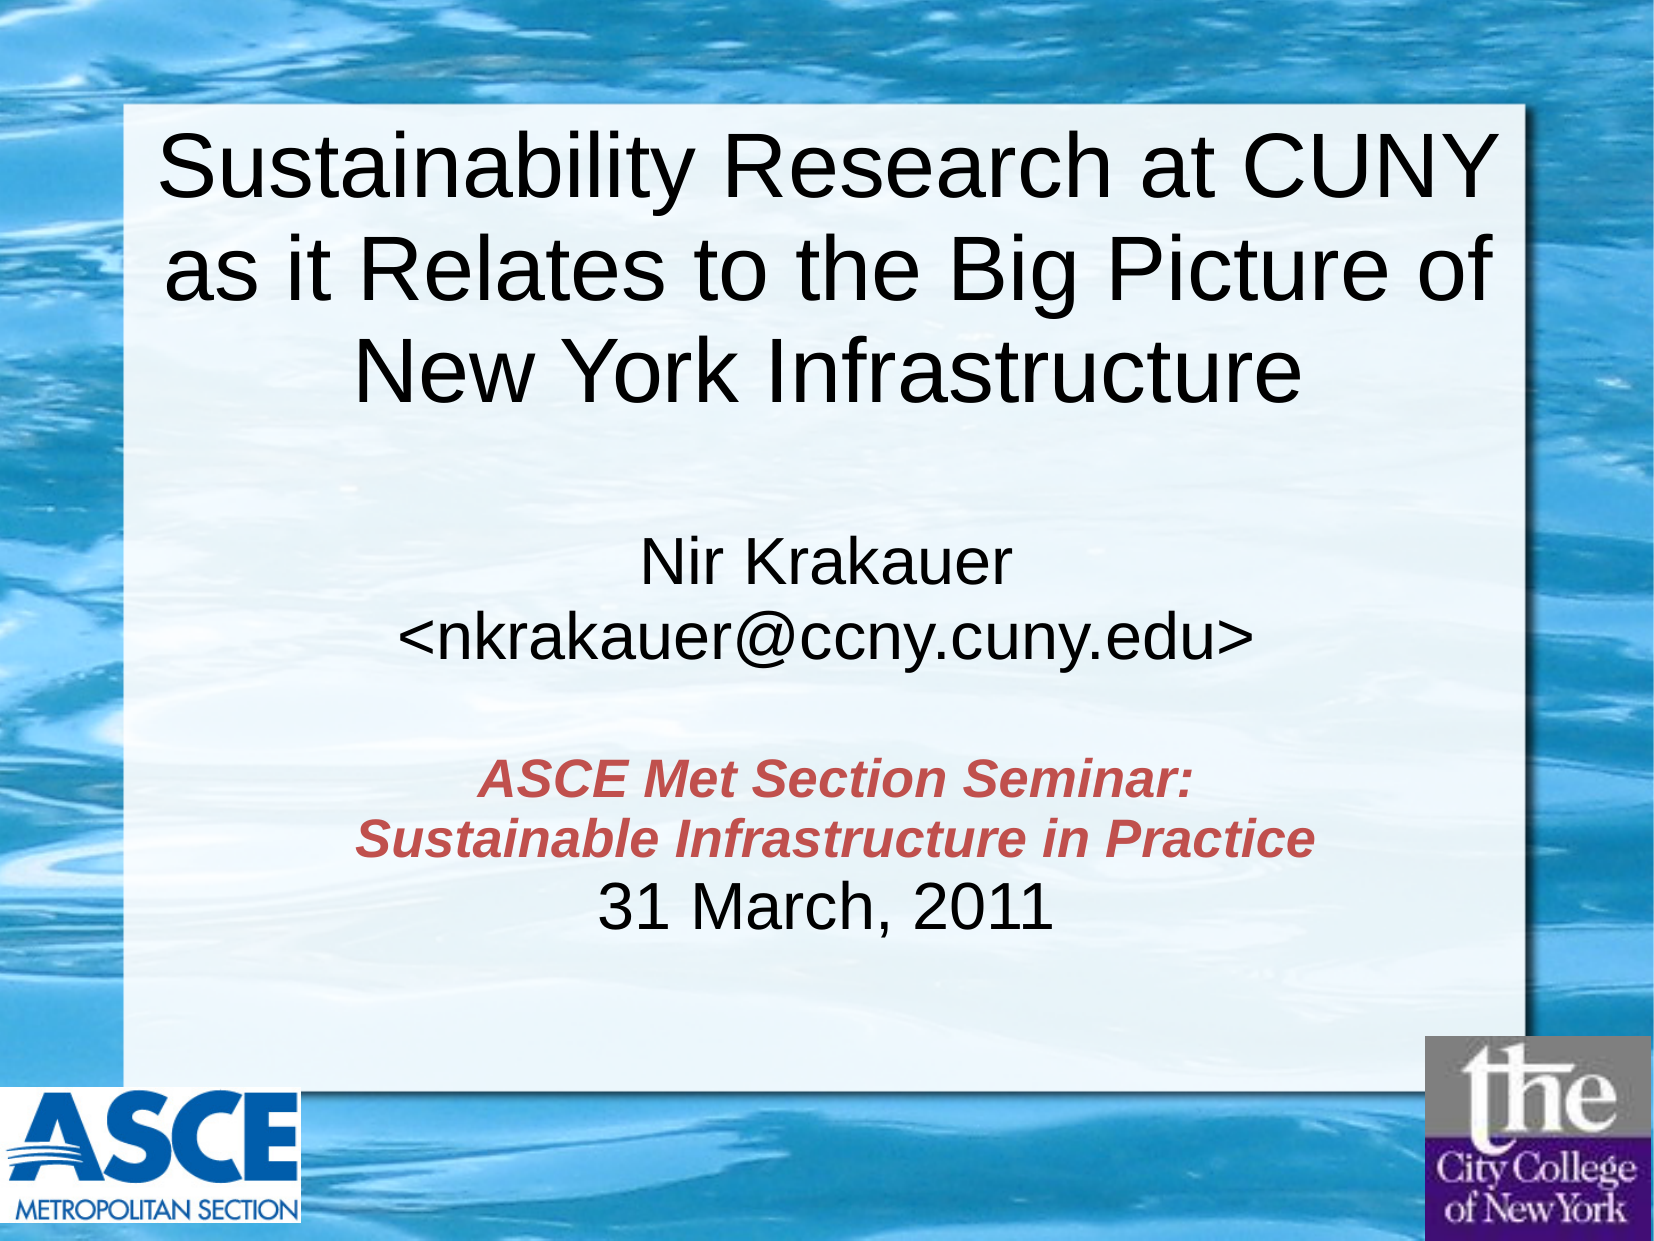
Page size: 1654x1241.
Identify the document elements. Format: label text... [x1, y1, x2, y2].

picture [0, 0, 1654, 1241]
title Sustainability Research at CUNY as it Relates to the Big Picture of New York Infrastructure [150, 114, 1509, 526]
subtitle Nir Krakauer <nkrakauer@ccny.cuny.edu> ASCE Met Section Seminar: Sustainable Infrastructure in Practice 31 March, 2011 [147, 324, 1506, 1144]
